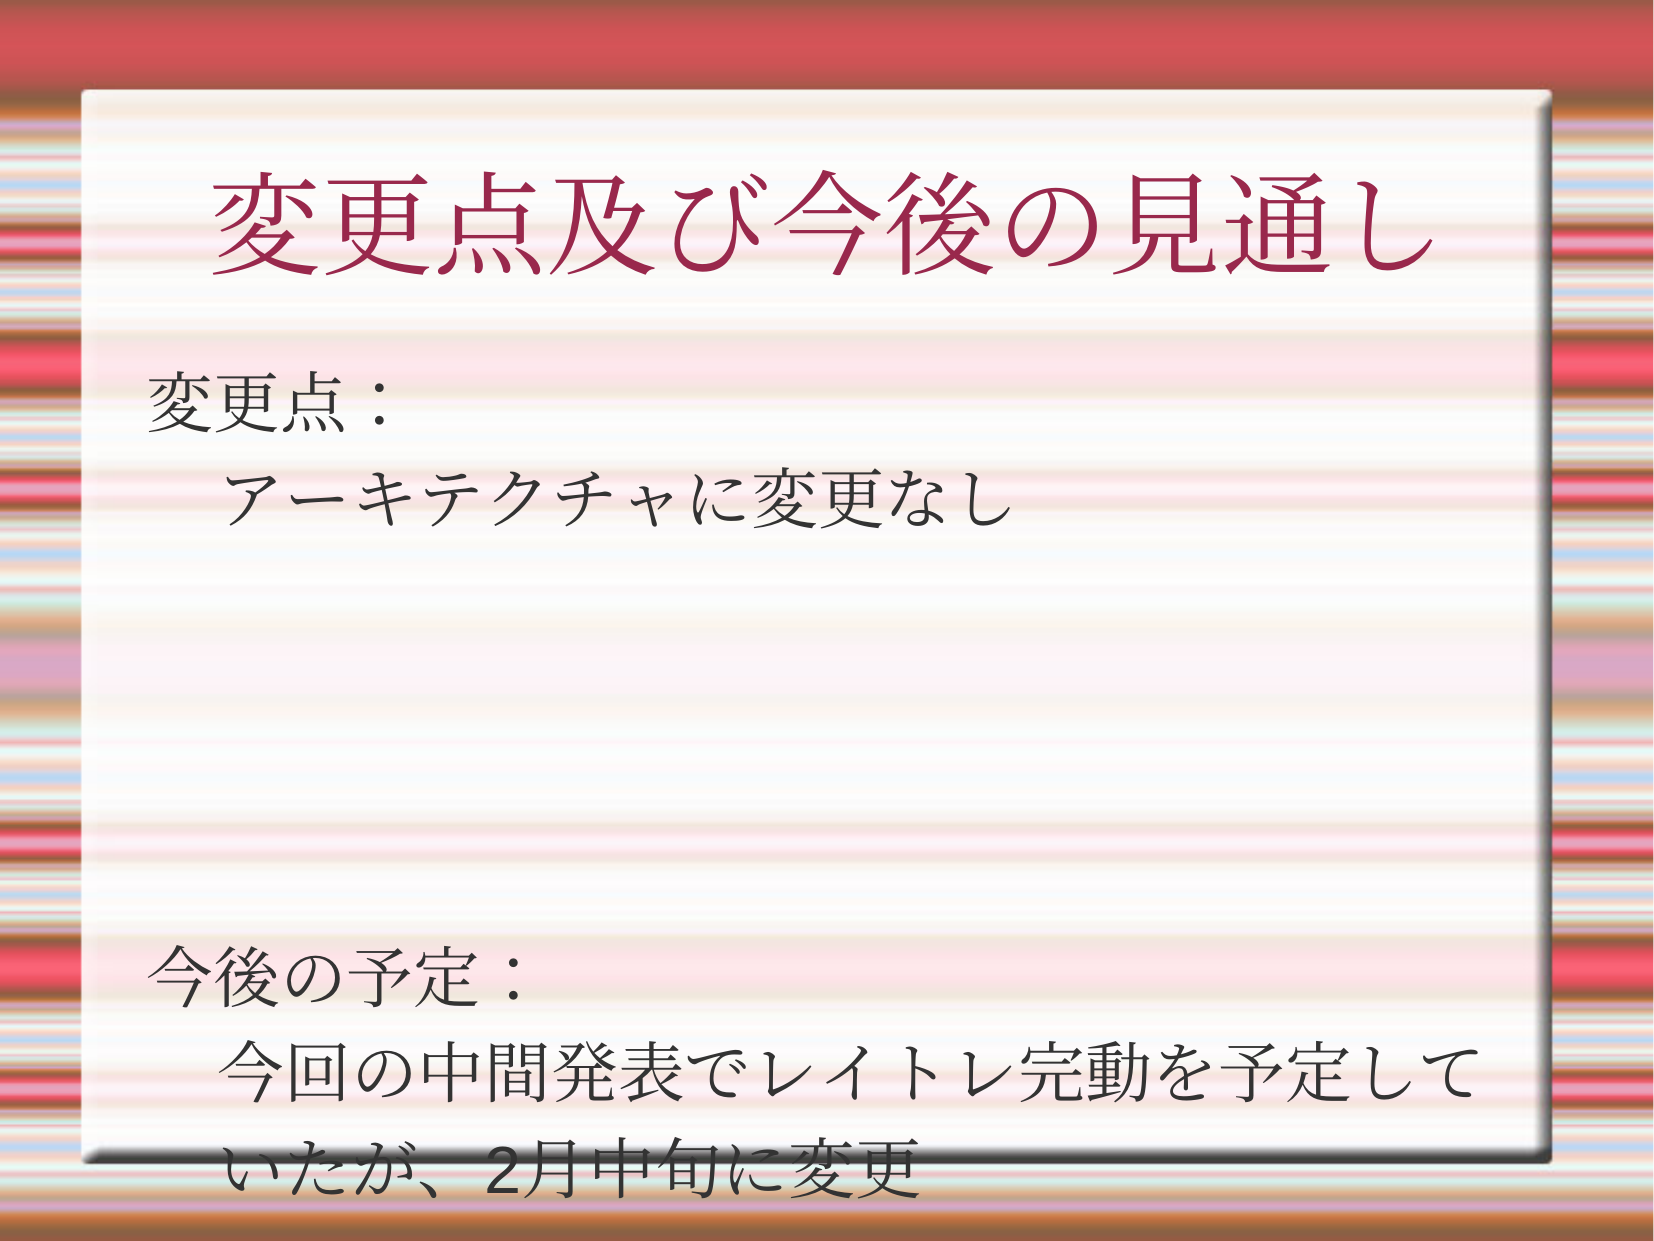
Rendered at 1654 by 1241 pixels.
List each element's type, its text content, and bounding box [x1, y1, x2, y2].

title 変更点及び今後の見通し [121, 114, 1534, 322]
list 変更点： アーキテクチャに変更なし 今後の予定： 今回の中間発表でレイトレ完動を予定していたが、2月中旬に変更 [134, 350, 1516, 1133]
picture [0, 0, 1654, 1241]
